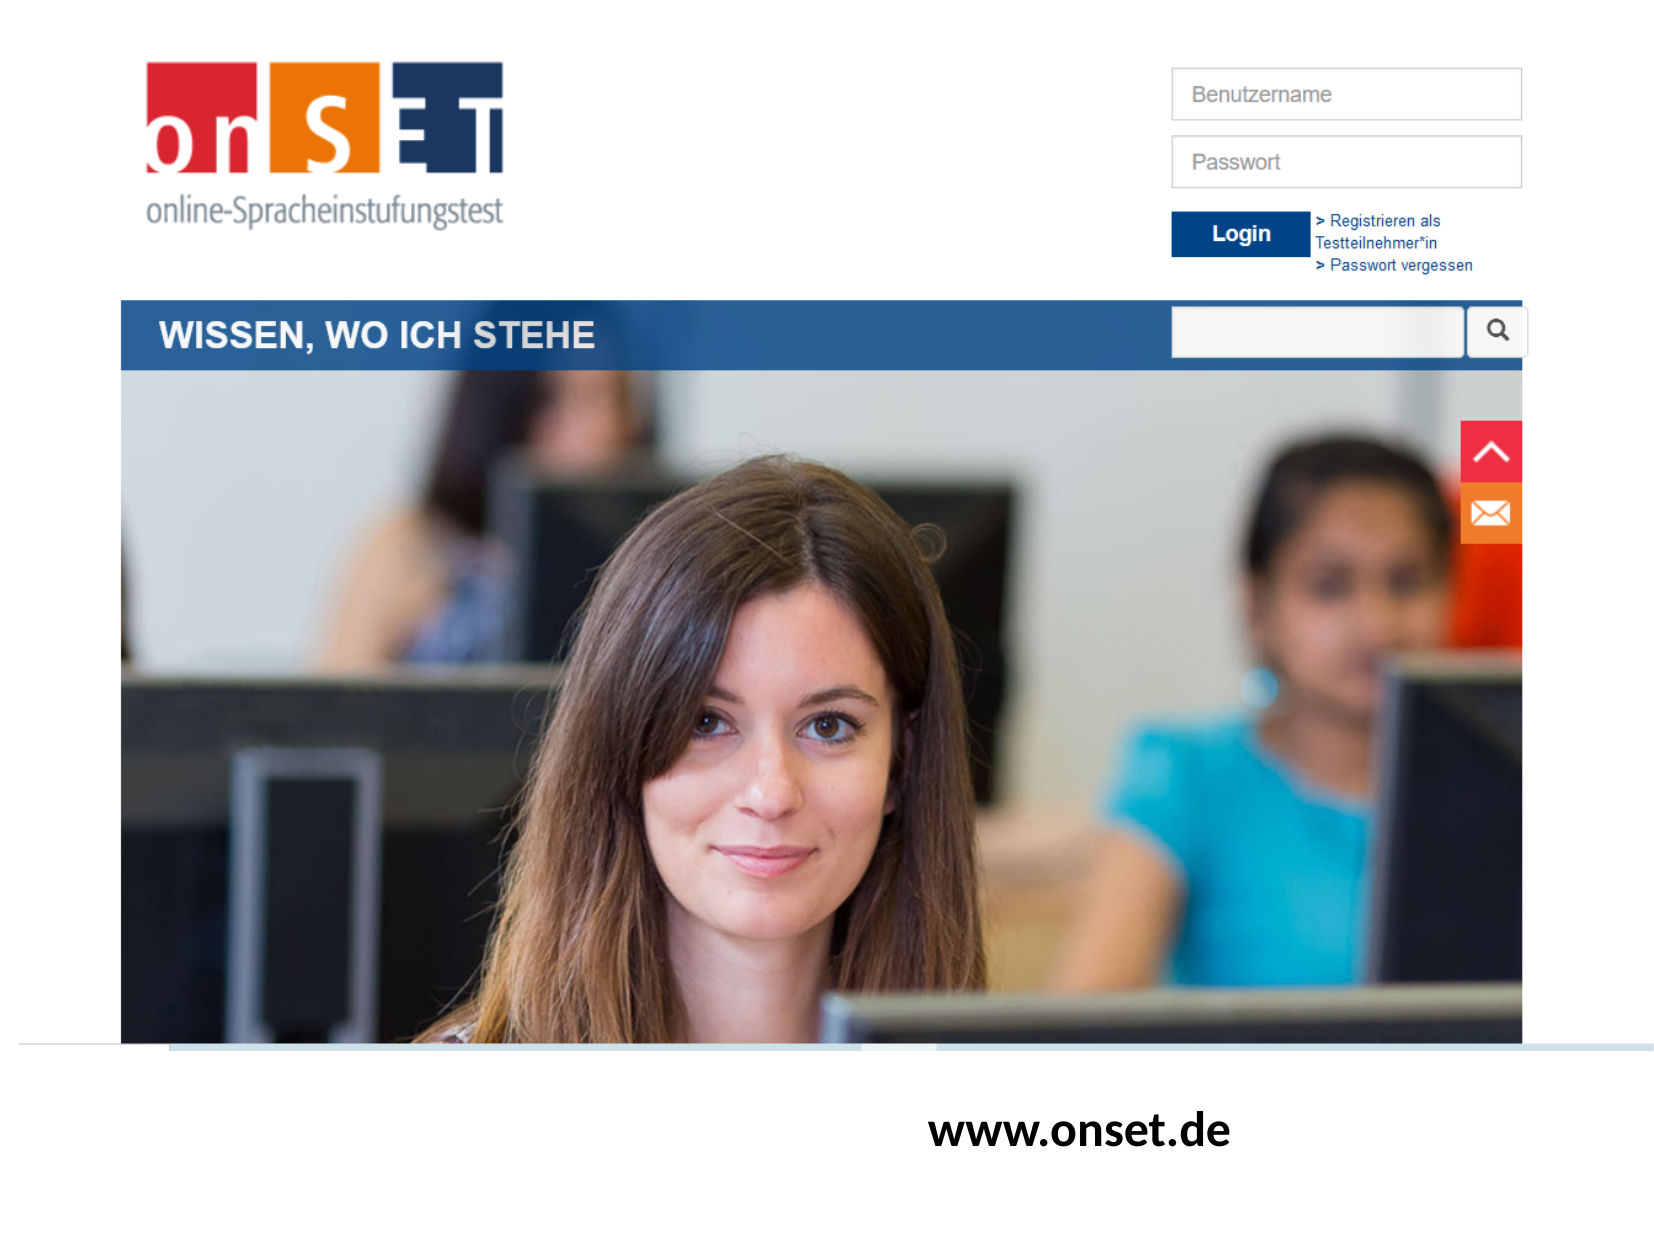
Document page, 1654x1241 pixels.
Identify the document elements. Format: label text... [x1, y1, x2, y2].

text_box www.onset.de [913, 1101, 1250, 1167]
picture [19, 32, 1654, 1051]
